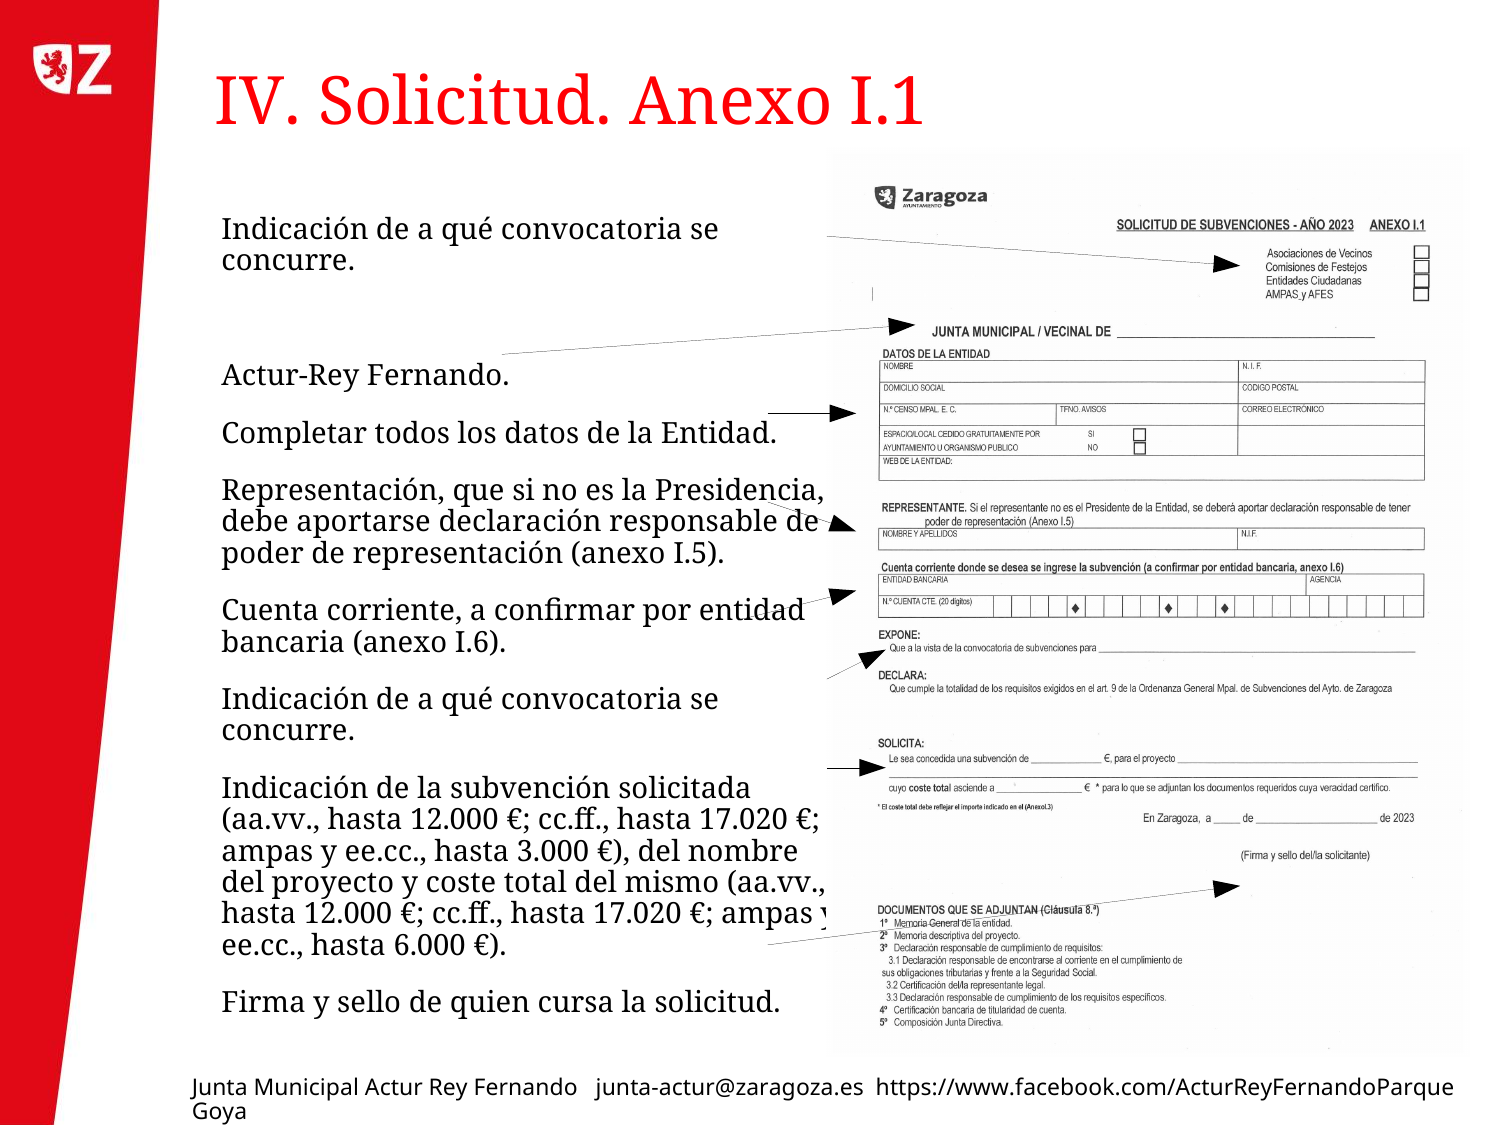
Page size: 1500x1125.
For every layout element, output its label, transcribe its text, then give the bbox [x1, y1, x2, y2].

picture [826, 147, 1470, 1057]
text_box IV. Solicitud. Anexo I.1 [199, 49, 1413, 146]
picture [0, 0, 160, 1125]
text_box Indicación de a qué convocatoria se concurre. Actur-Rey Fernando. Completar todos los datos de la Entidad. Representación, que si no es la Presidencia, debe aportarse declaración responsable de poder de representación (anexo I.5). Cuenta corriente, a confirmar por entidad bancaria (anexo I.6). Indicación de a qué convocatoria se concurre. Indicación de la subvención solicitada (aa.vv., hasta 12.000 €; cc.ff., hasta 17.020 €; ampas y ee.cc., hasta 3.000 €), del nombre del proyecto y coste total del mismo (aa.vv., hasta 12.000 €; cc.ff., hasta 17.020 €; ampas y ee.cc., hasta 6.000 €). Firma y sello de quien cursa la solicitud. [206, 206, 857, 1085]
